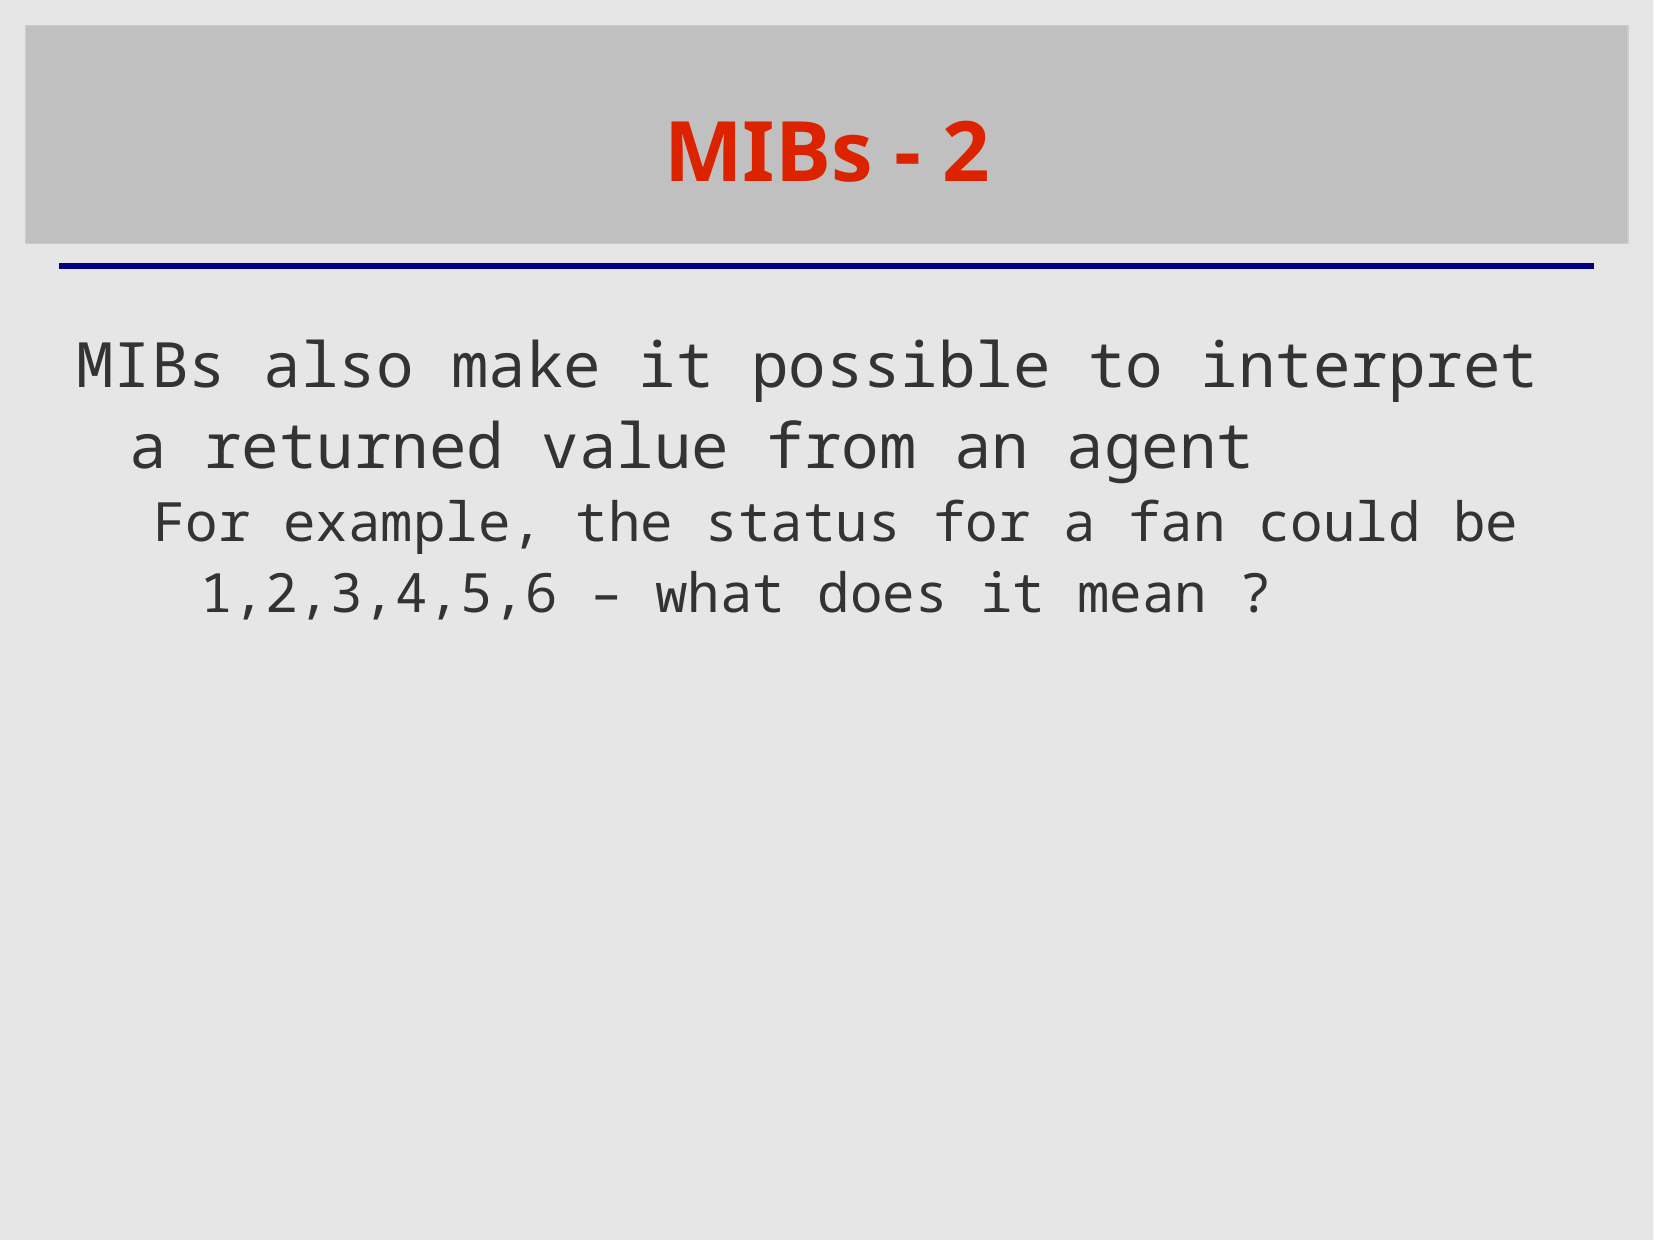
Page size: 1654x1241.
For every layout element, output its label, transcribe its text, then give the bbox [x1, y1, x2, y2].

title MIBs - 2 [121, 53, 1534, 246]
list MIBs also make it possible to interpret a returned value from an agent For example, the status for a fan could be 1,2,3,4,5,6 – what does it mean ? [59, 322, 1594, 1117]
